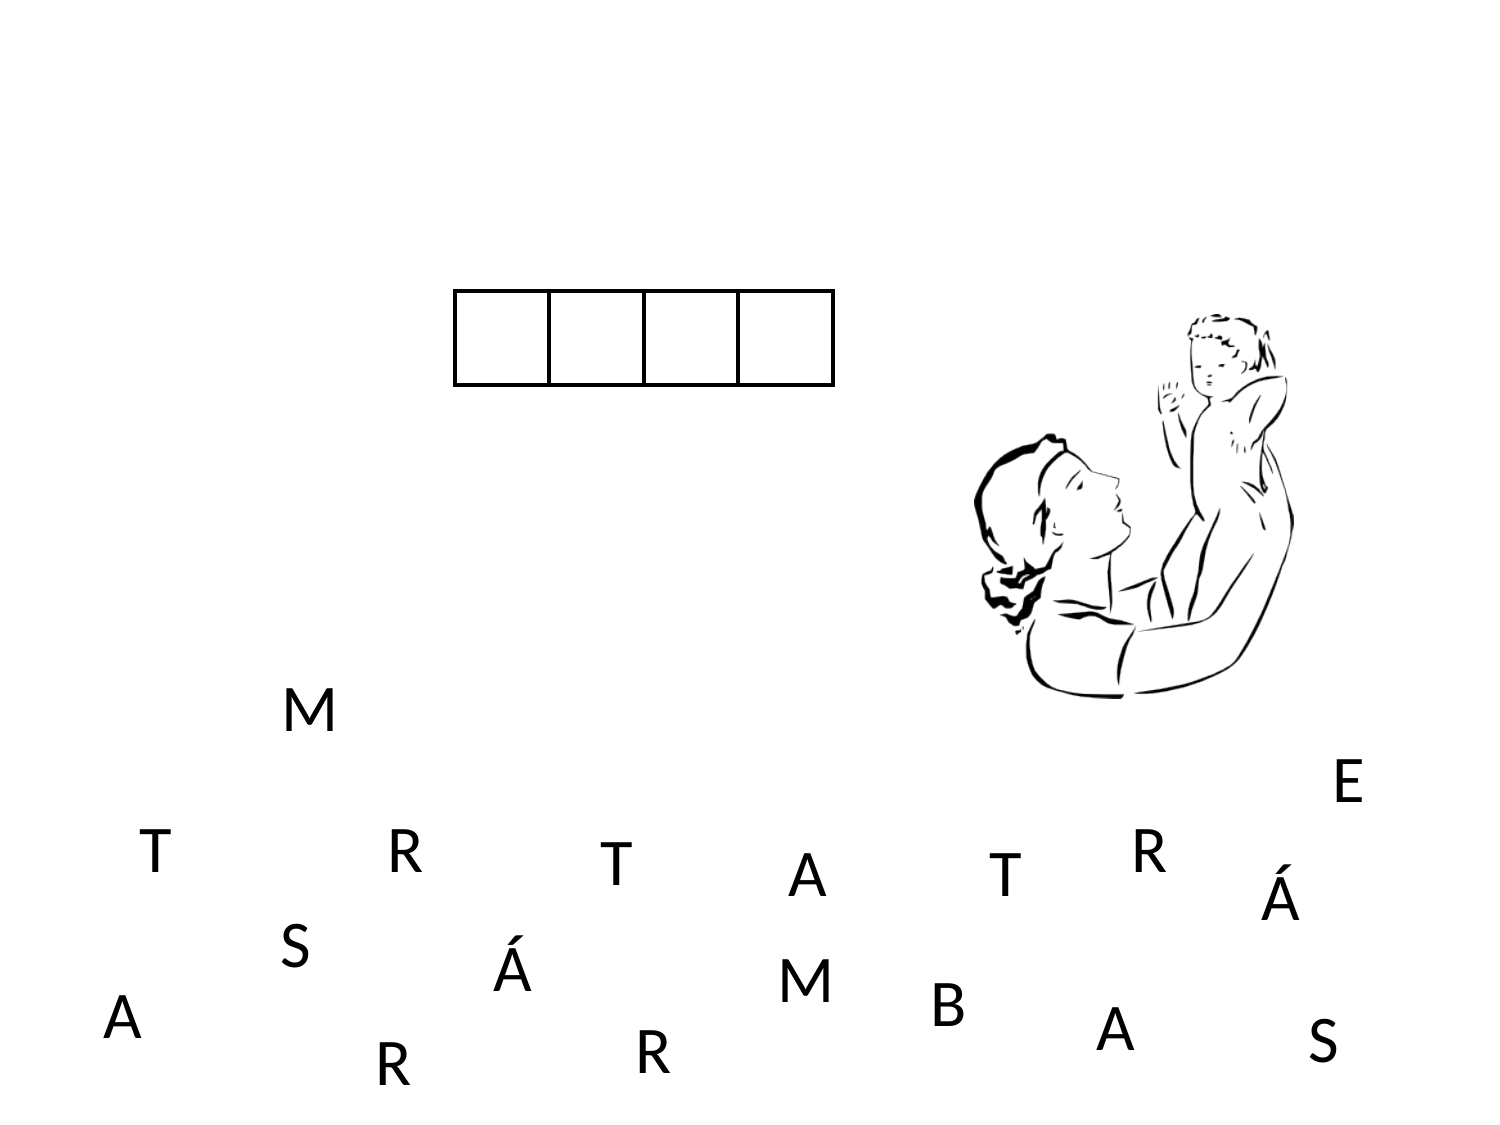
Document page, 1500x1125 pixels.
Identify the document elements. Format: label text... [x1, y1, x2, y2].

text_box A [774, 822, 843, 918]
text_box S [1293, 987, 1355, 1084]
text_box R [372, 798, 439, 895]
text_box Á [478, 916, 548, 1013]
text_box T [124, 798, 187, 895]
text_box A [89, 964, 158, 1060]
text_box M [266, 656, 353, 753]
text_box Á [1246, 846, 1315, 942]
text_box R [1116, 798, 1183, 895]
text_box T [974, 822, 1038, 918]
text_box R [620, 999, 687, 1095]
text_box R [360, 1011, 427, 1107]
text_box T [585, 810, 648, 907]
text_box B [915, 952, 982, 1048]
text_box A [1081, 976, 1150, 1072]
text_box M [762, 928, 850, 1025]
text_box S [266, 893, 327, 989]
picture [974, 314, 1294, 699]
text_box E [1317, 727, 1380, 824]
text_box [454, 290, 833, 386]
